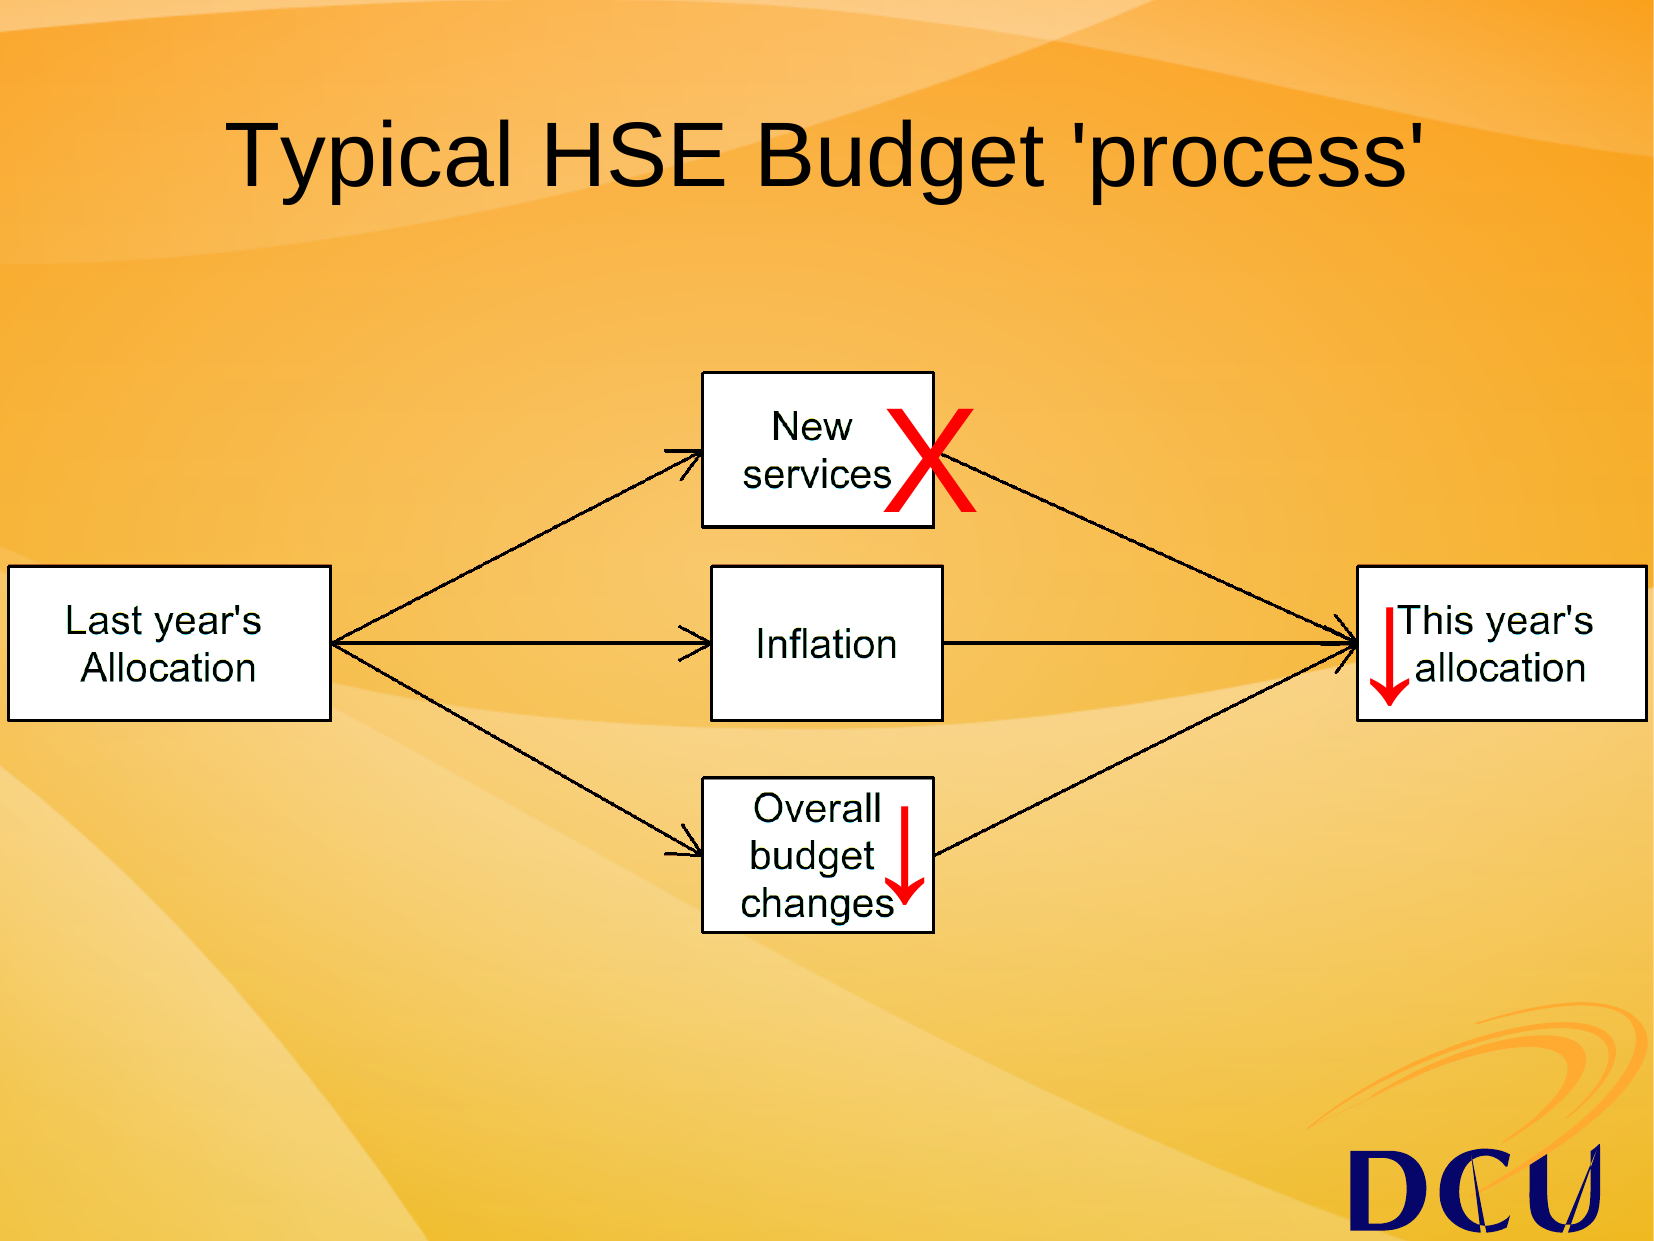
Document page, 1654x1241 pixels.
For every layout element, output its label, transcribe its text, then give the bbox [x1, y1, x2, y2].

text_box ↓ [849, 732, 963, 934]
picture [0, 0, 1654, 1241]
title Typical HSE Budget 'process' [82, 49, 1571, 257]
text_box ↓ [1333, 534, 1447, 736]
text_box X [866, 360, 996, 543]
